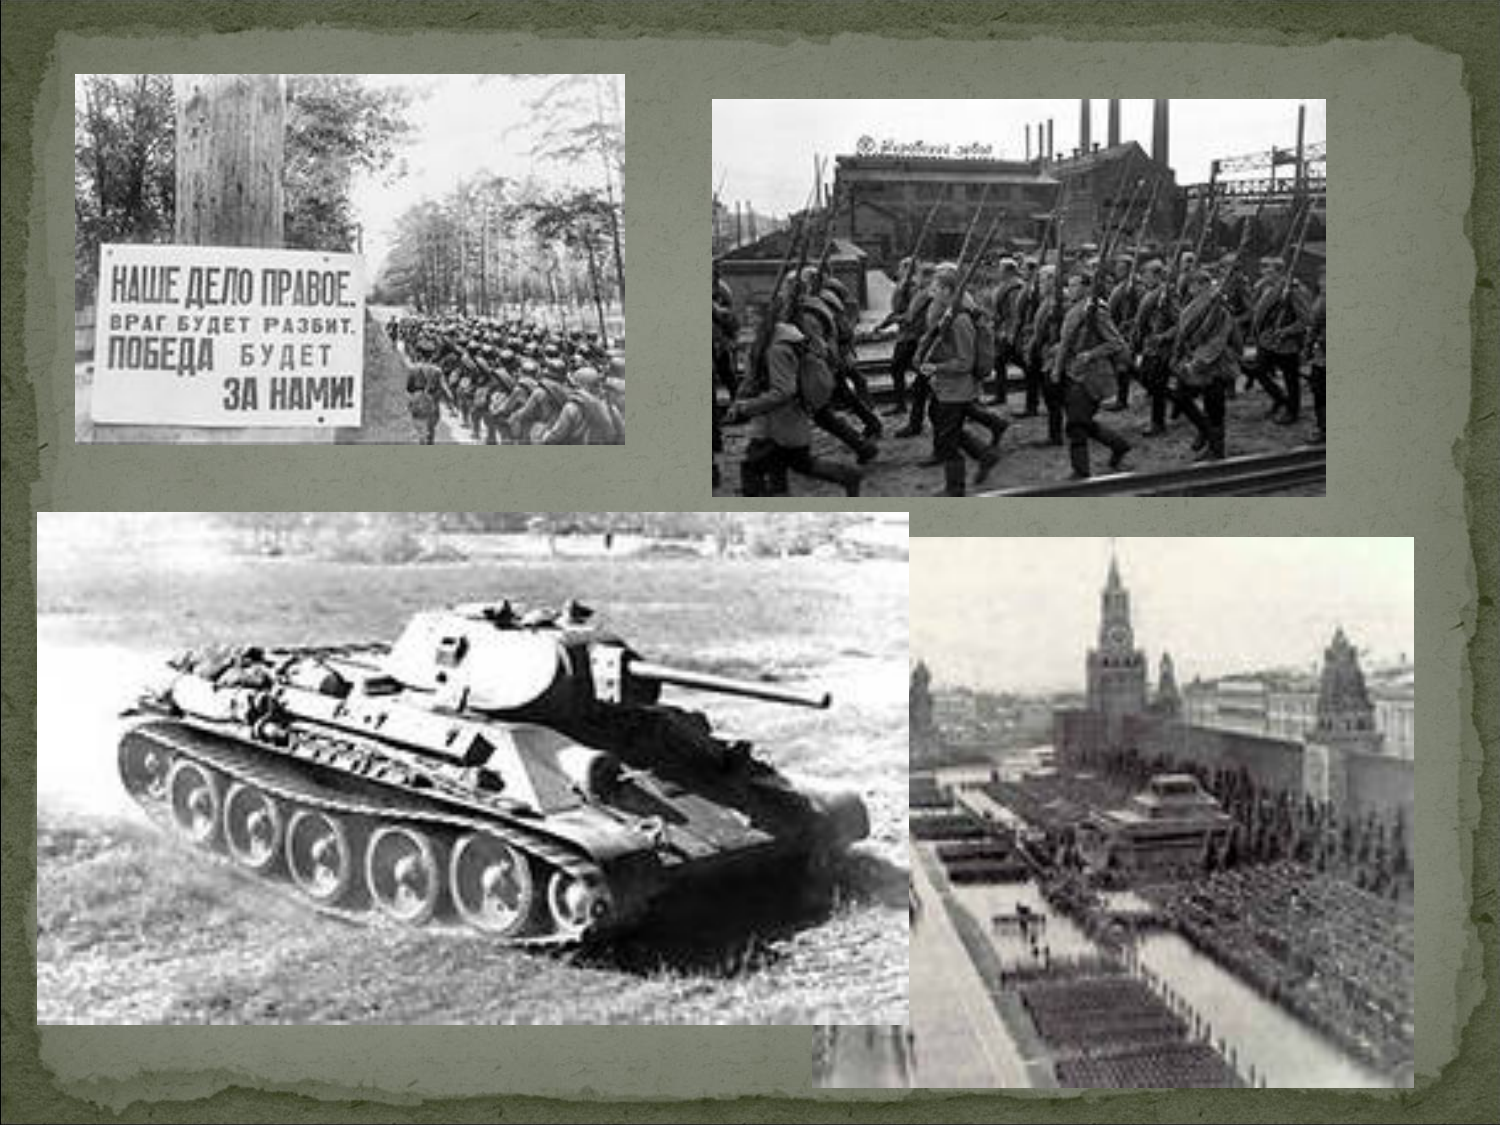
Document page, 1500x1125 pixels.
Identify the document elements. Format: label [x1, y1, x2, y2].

list [75, 249, 1426, 1001]
title [75, 24, 1426, 225]
picture [0, 0, 1500, 1125]
